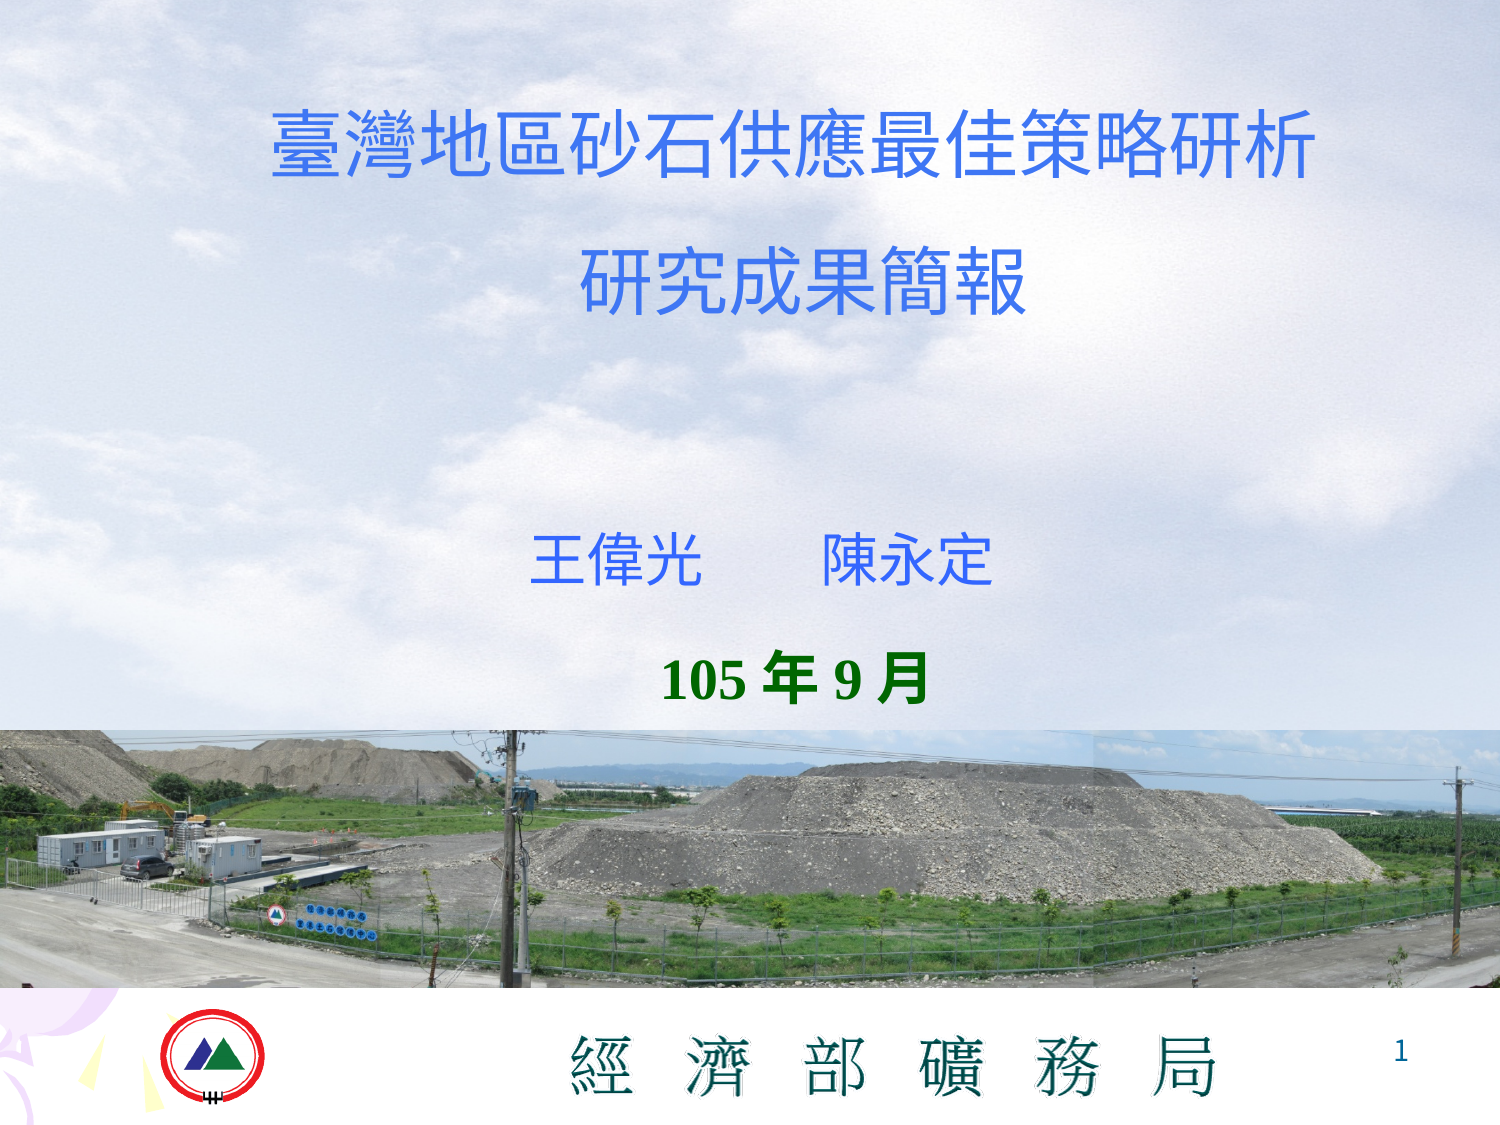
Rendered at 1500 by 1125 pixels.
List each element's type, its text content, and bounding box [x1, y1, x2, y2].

text_box 王偉光 陳永定 [383, 515, 1140, 601]
picture [0, 0, 1500, 988]
text_box <編號> [1074, 1024, 1426, 1100]
text_box 105年9月 [549, 633, 1046, 719]
picture [553, 1015, 1240, 1111]
picture [159, 1009, 266, 1105]
text_box 臺灣地區砂石供應最佳策略研析 研究成果簡報 [253, 90, 1353, 333]
